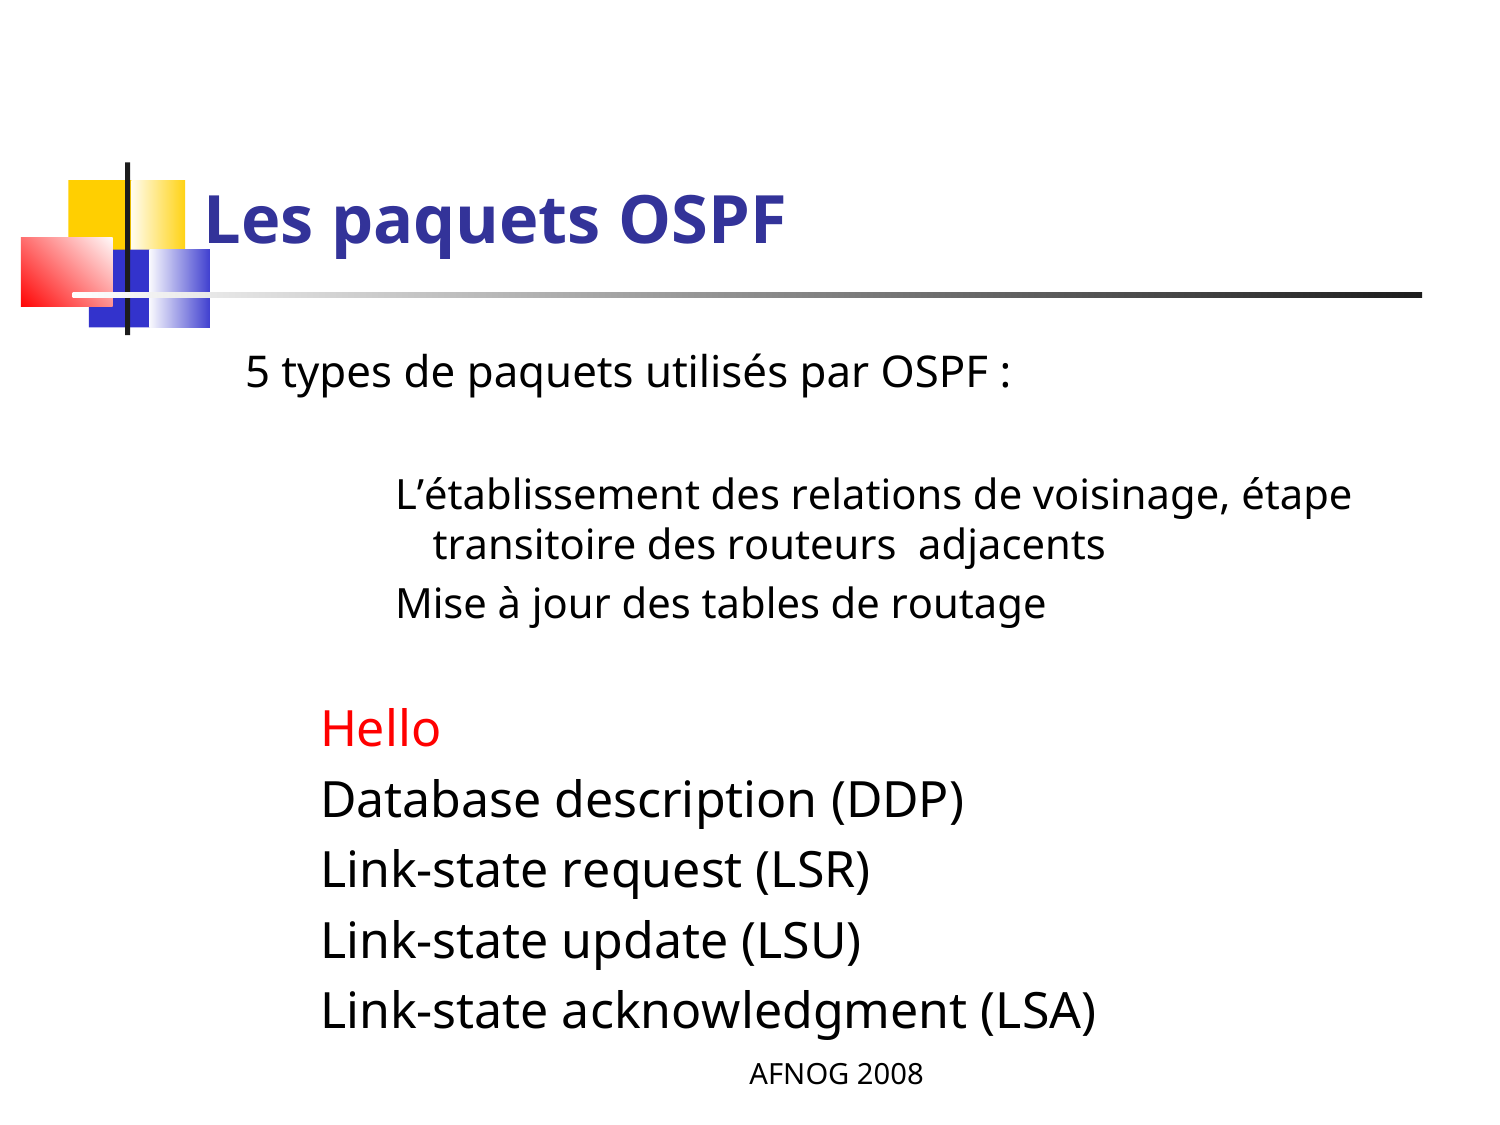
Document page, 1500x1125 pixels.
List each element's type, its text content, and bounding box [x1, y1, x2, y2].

text_box AFNOG 2008 [599, 1047, 1074, 1099]
list 5 types de paquets utilisés par OSPF : L’établissement des relations de voisinage, étape transitoire des routeurs adjacents Mise à jour des tables de routage Hello Database description (DDP)‏ Link-state request (LSR)‏ Link-state update (LSU)‏ Link-state acknowledgment (LSA)‏ [230, 337, 1389, 1047]
title Les paquets OSPF [188, 35, 1468, 276]
